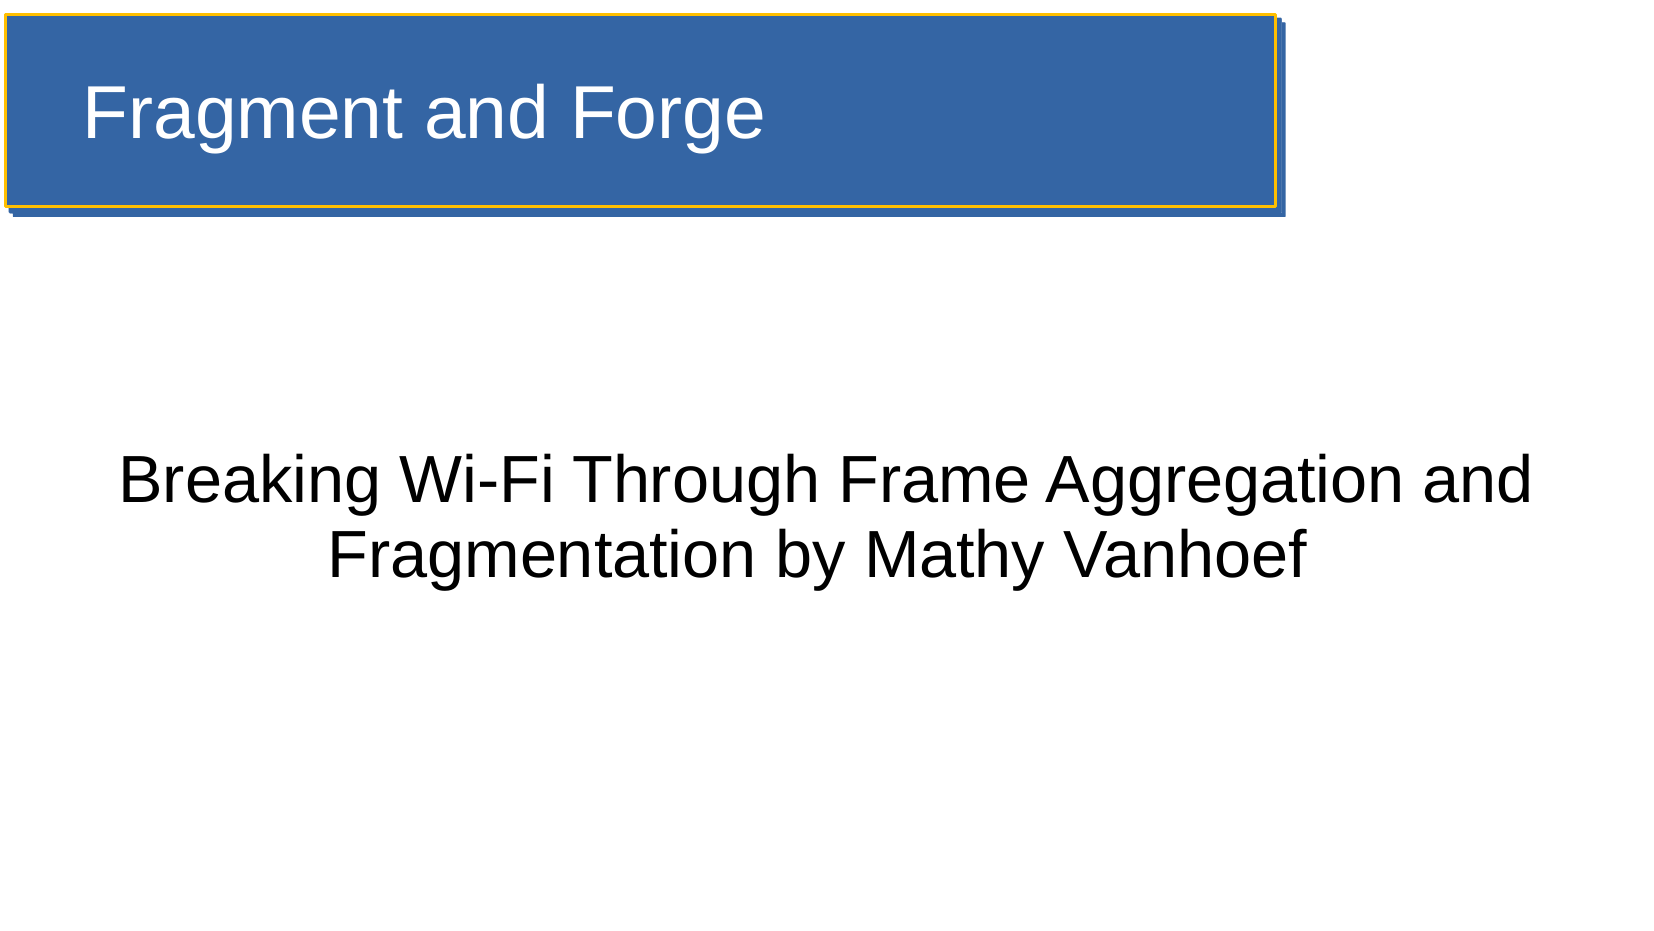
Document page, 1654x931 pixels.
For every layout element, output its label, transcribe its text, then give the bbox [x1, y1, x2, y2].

title Fragment and Forge [82, 35, 1235, 189]
subtitle Breaking Wi-Fi Through Frame Aggregation and Fragmentation by Mathy Vanhoef [88, 236, 1565, 798]
